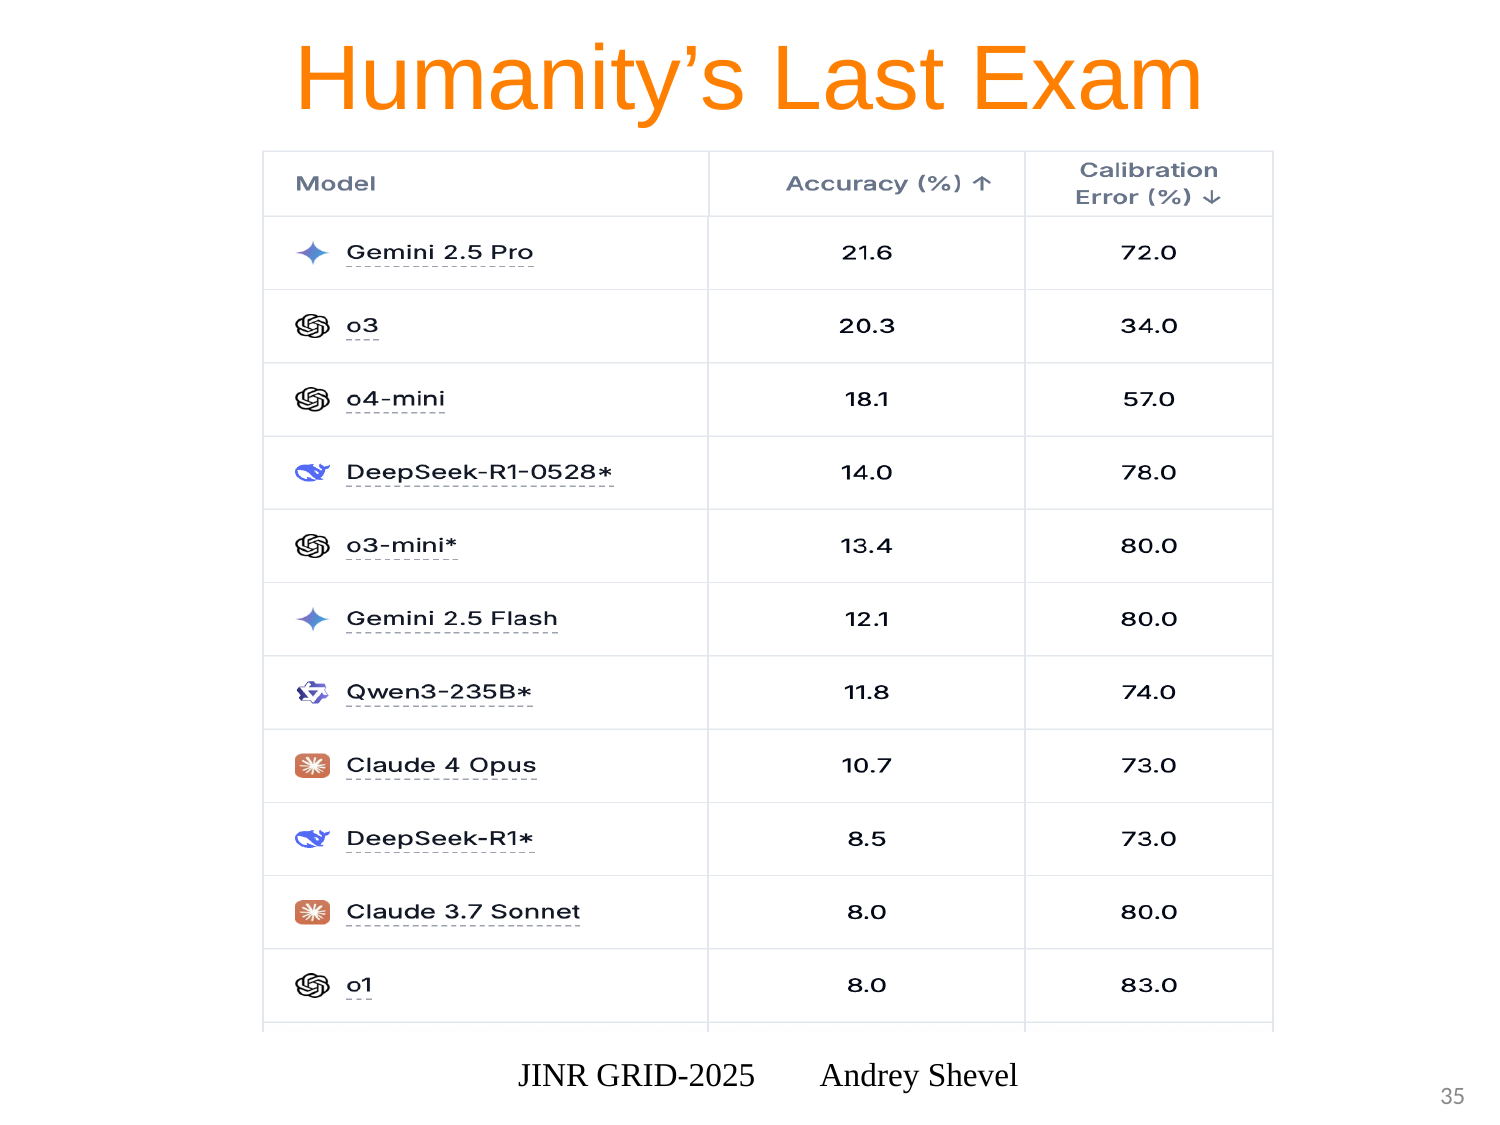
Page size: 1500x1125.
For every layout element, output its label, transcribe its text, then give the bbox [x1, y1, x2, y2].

title Humanity’s Last Exam [112, 1, 1388, 155]
picture [262, 146, 1276, 1032]
